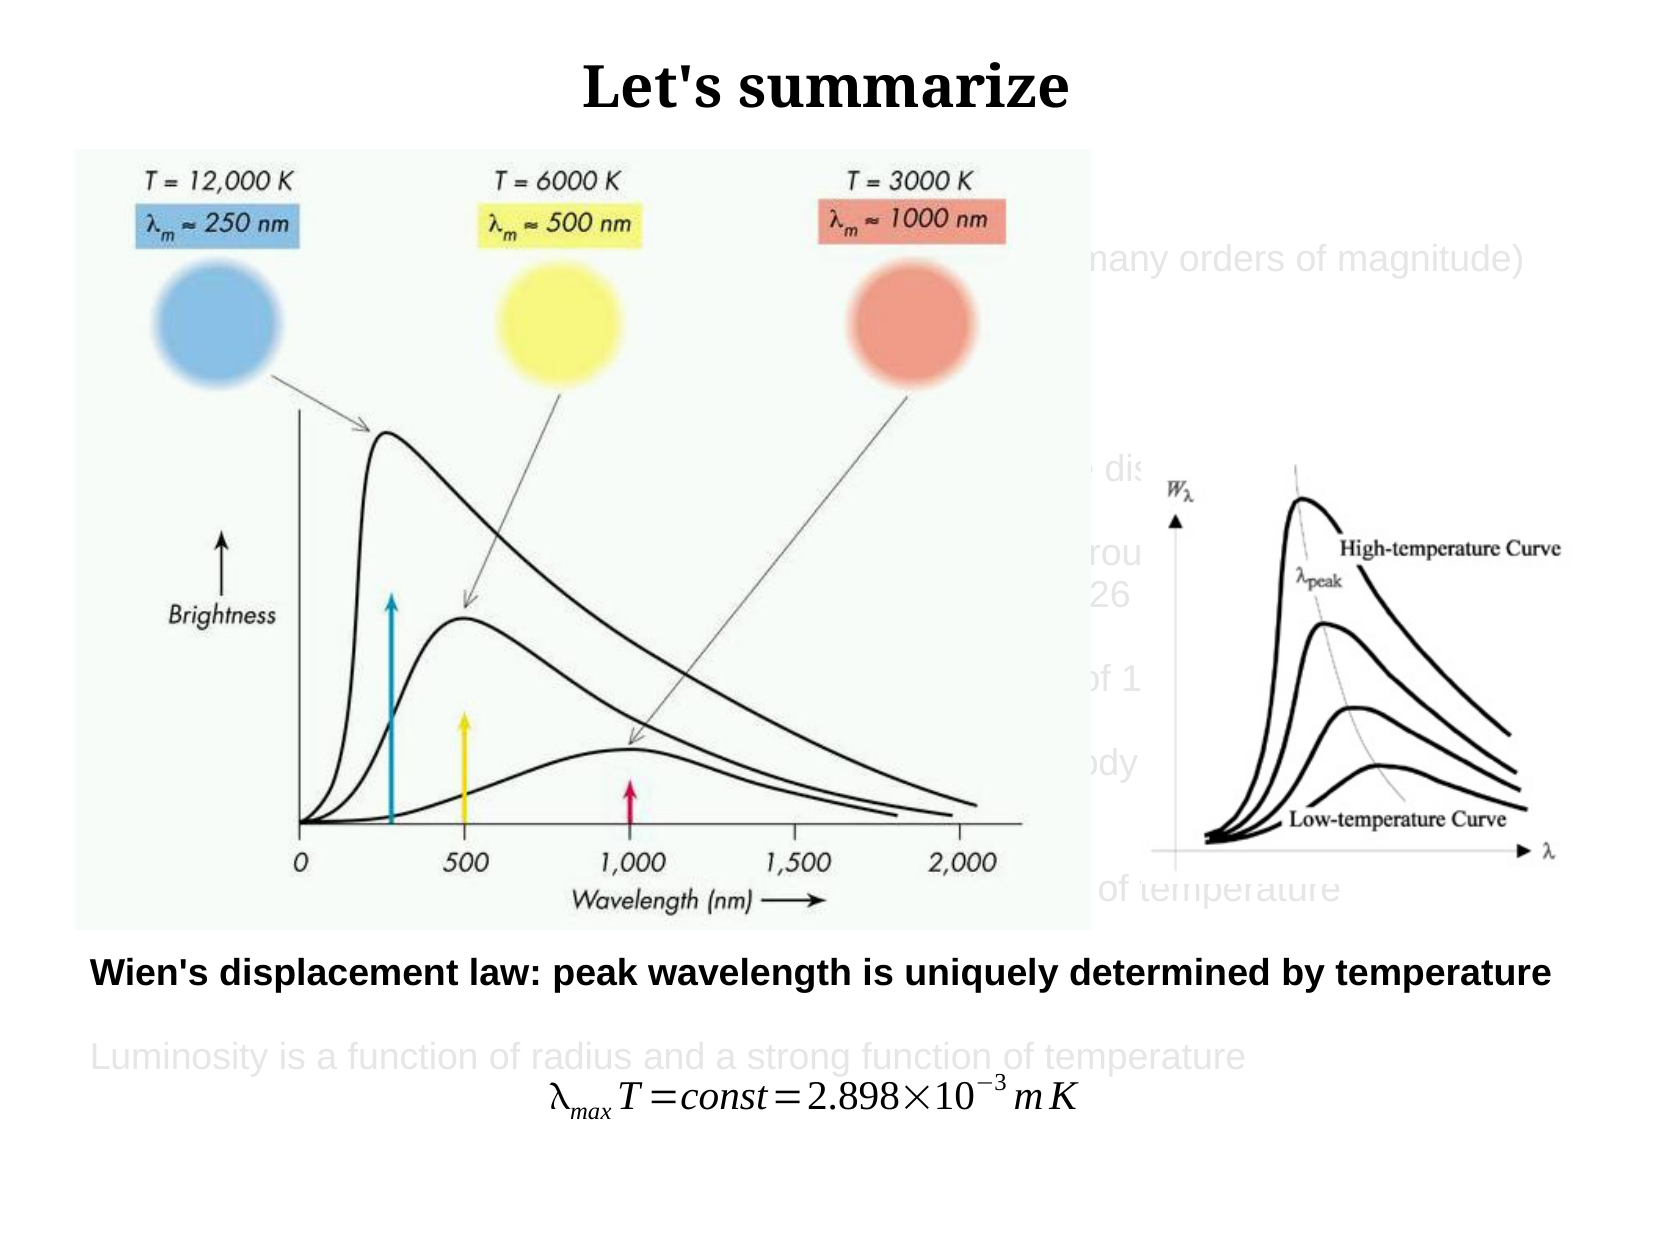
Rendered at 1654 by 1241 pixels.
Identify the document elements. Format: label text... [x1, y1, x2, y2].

picture [1141, 450, 1576, 884]
chart [537, 1068, 1088, 1126]
picture [75, 149, 1091, 931]
text_box Logarithms convert multiplications into additions Useful when dealing with numbers that span a large range (many orders of magnitude) Magnitude scale: A reverse scale Logarithmic: 5 magnitudes mean a factor 100 in brightness Physical brightness is called Flux, falls with the square of the distance Parallax: apparent movement of a star as the Earth moves around its orbit Parsec: distance where the parallax angle is one arcsec = 3.26 ly Absolute magnitude: Magnitude from the standard distance of 10 parsecs Black body (thermal) radiation: a property of nature, every body with a non-zero temperature emits thermal radiation. Steffan-Boltzmann law: thermal radiation is a strong function of temperature Wien's displacement law: peak wavelength is uniquely determined by temperature Luminosity is a function of radius and a strong function of temperature [75, 188, 1576, 1241]
text_box Let's summarize [0, 37, 1654, 129]
